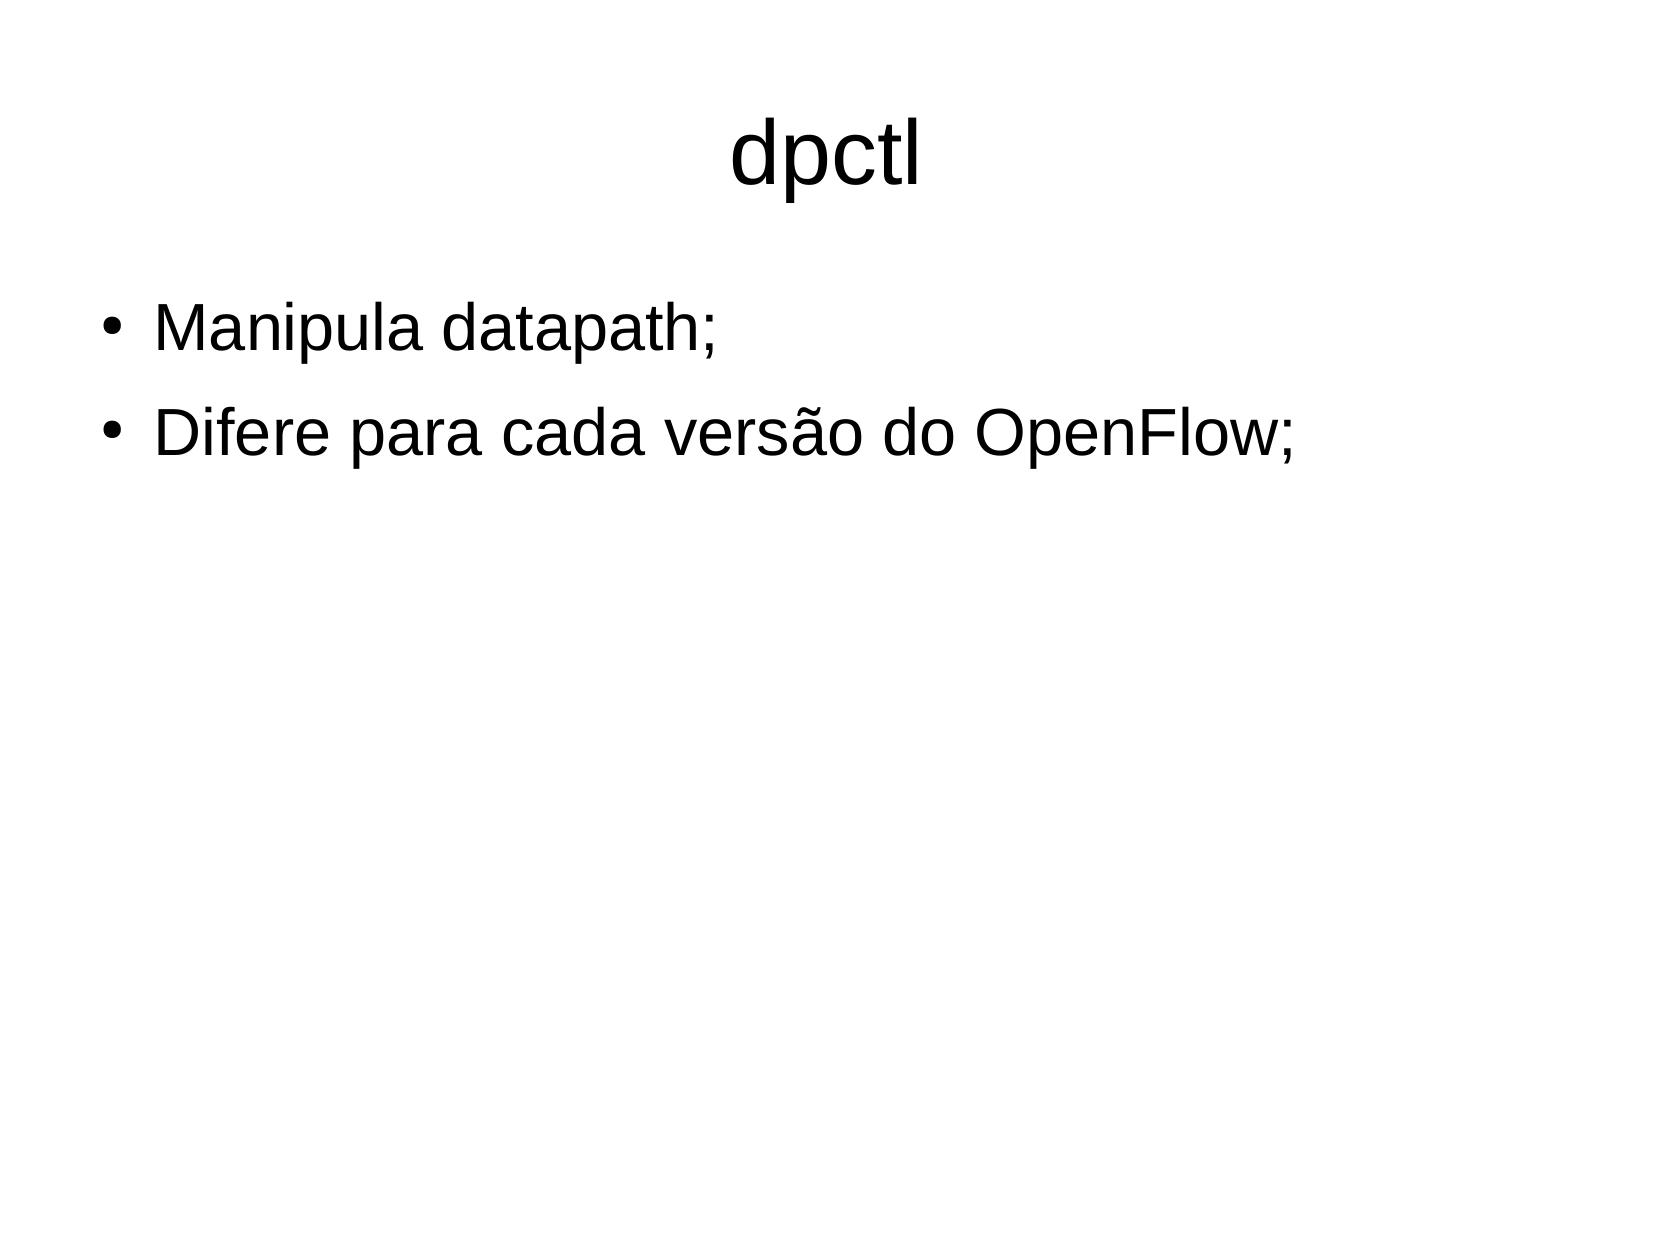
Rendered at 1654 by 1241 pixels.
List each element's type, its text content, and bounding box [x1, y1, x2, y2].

list Manipula datapath; Difere para cada versão do OpenFlow; [82, 290, 1571, 1010]
title dpctl [82, 49, 1571, 257]
